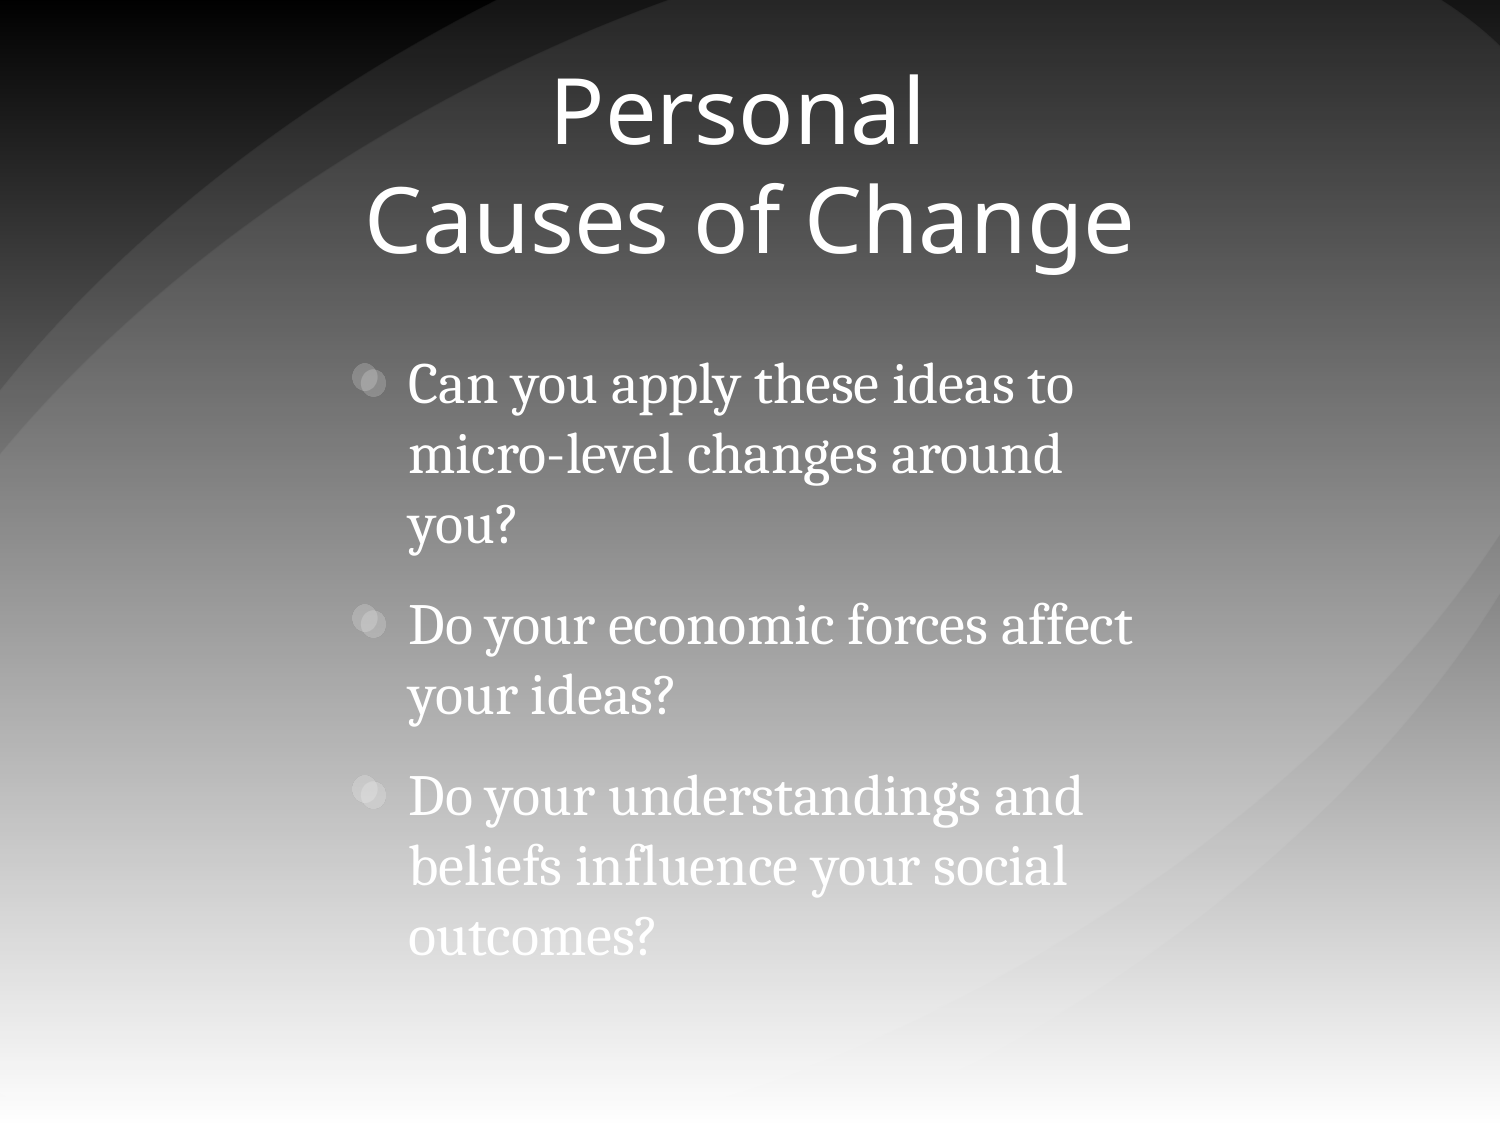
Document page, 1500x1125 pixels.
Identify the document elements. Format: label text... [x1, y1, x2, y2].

picture [0, 0, 1500, 1125]
title Personal Causes of Change [283, 45, 1216, 288]
list Can you apply these ideas to micro-level changes around you? Do your economic forces affect your ideas? Do your understandings and beliefs influence your social outcomes? [337, 337, 1163, 975]
